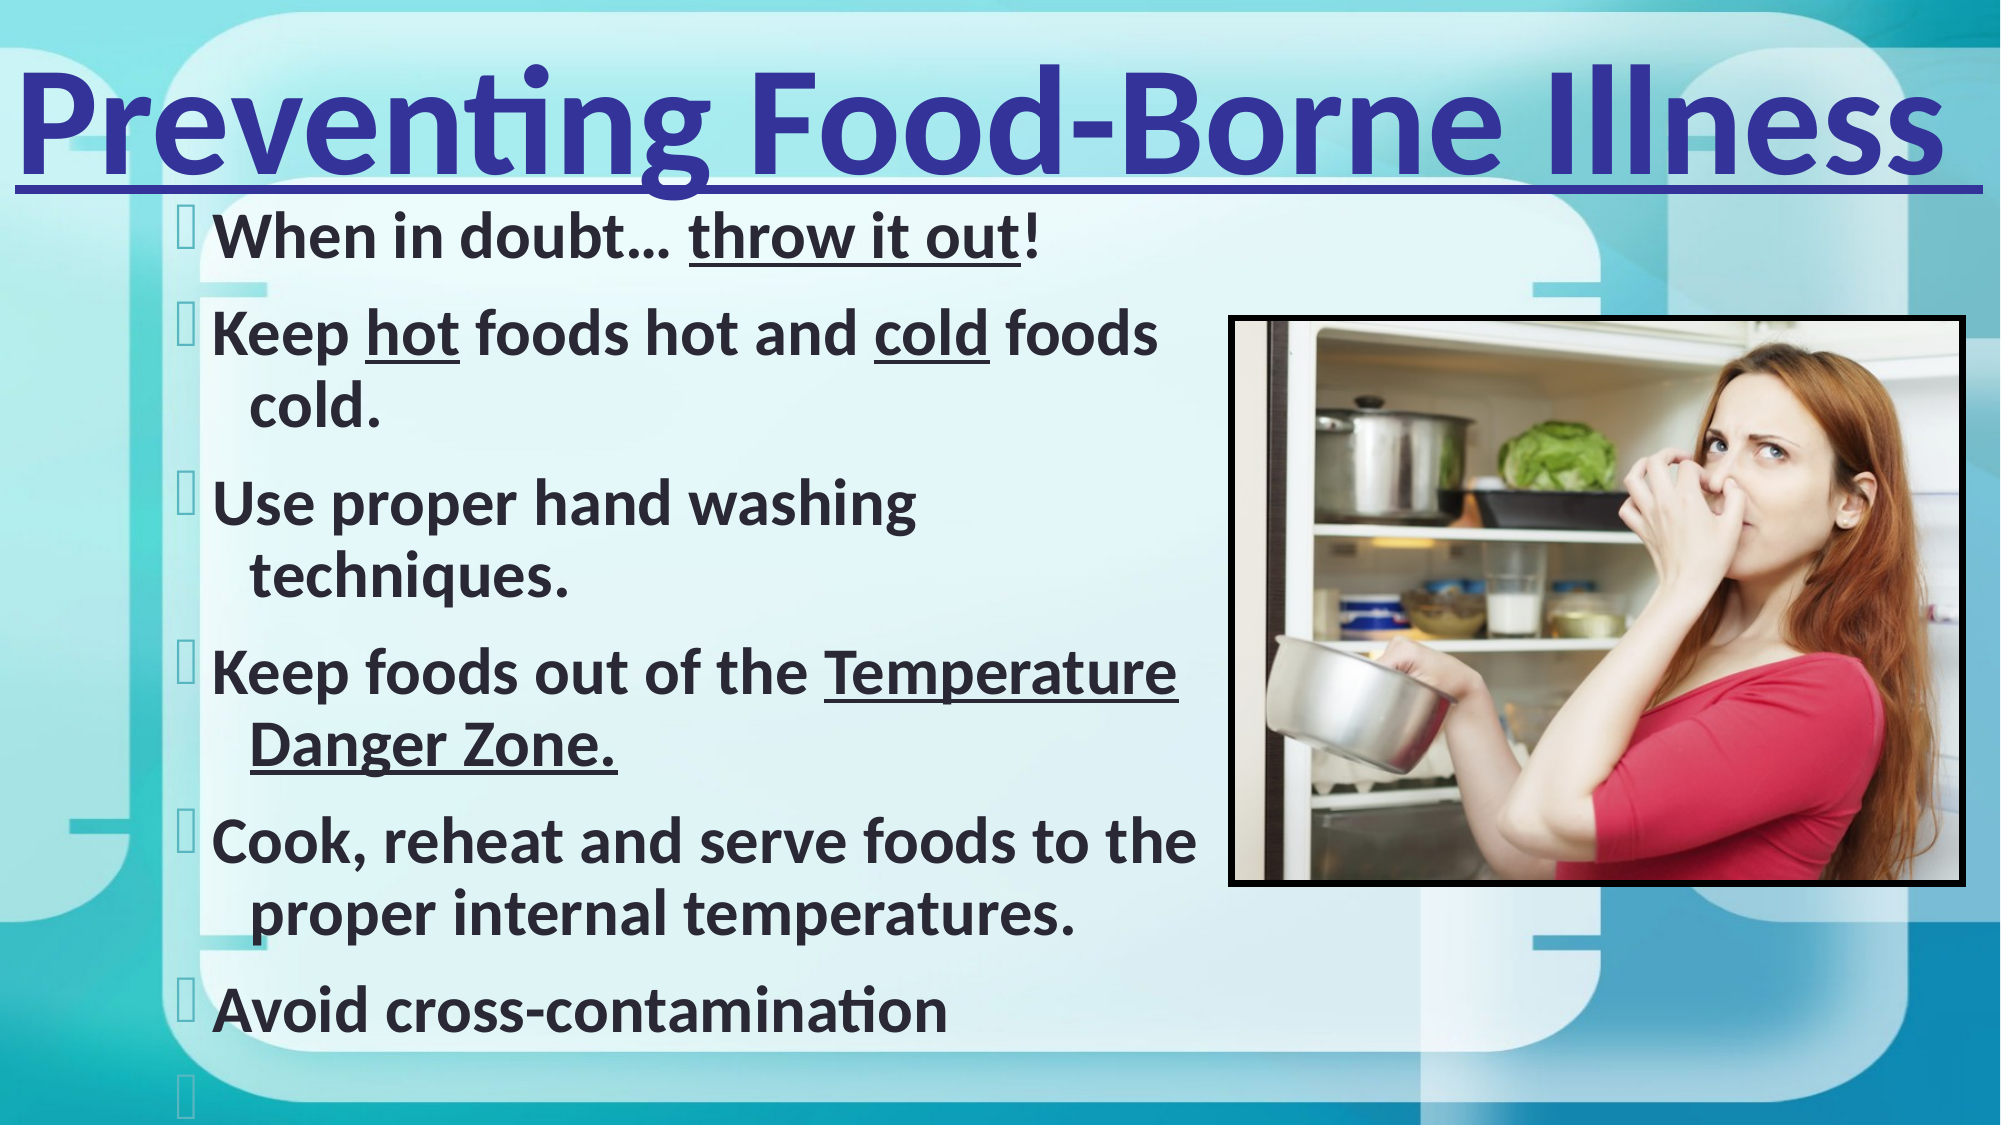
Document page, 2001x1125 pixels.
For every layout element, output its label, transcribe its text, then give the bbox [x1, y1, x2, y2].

picture [1234, 320, 1960, 881]
title Preventing Food-Borne Illness [0, 0, 2000, 214]
list When in doubt… throw it out! Keep hot foods hot and cold foods cold. Use proper hand washing techniques. Keep foods out of the Temperature Danger Zone. Cook, reheat and serve foods to the proper internal temperatures. Avoid cross-contamination [159, 214, 1235, 1109]
